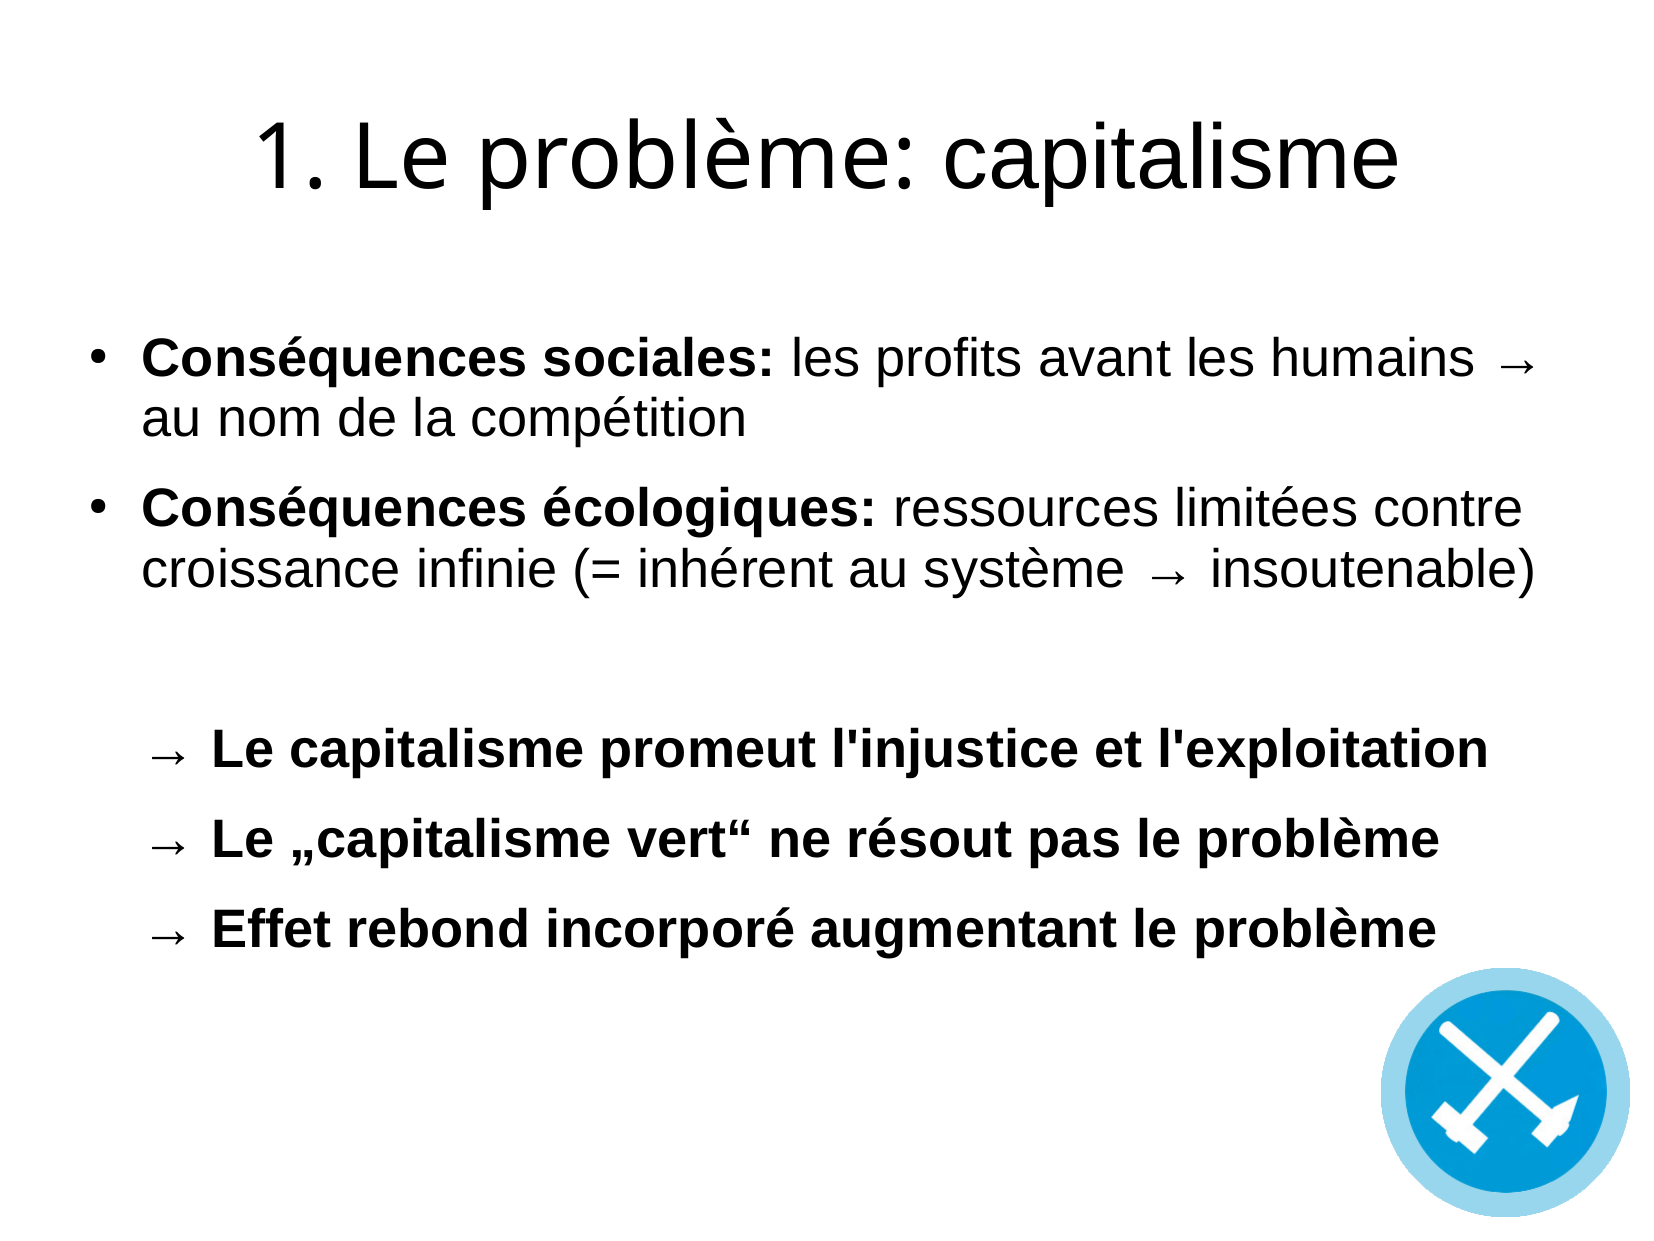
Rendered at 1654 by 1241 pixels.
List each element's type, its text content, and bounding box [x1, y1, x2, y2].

picture [1381, 968, 1630, 1217]
title 1. Le problème: capitalisme [82, 49, 1571, 257]
list Conséquences sociales: les profits avant les humains → au nom de la compétition Conséquences écologiques: ressources limitées contre croissance infinie (= inhérent au système → insoutenable) → Le capitalisme promeut l'injustice et l'exploitation → Le „capitalisme vert“ ne résout pas le problème → Effet rebond incorporé augmentant le problème [70, 327, 1559, 1146]
